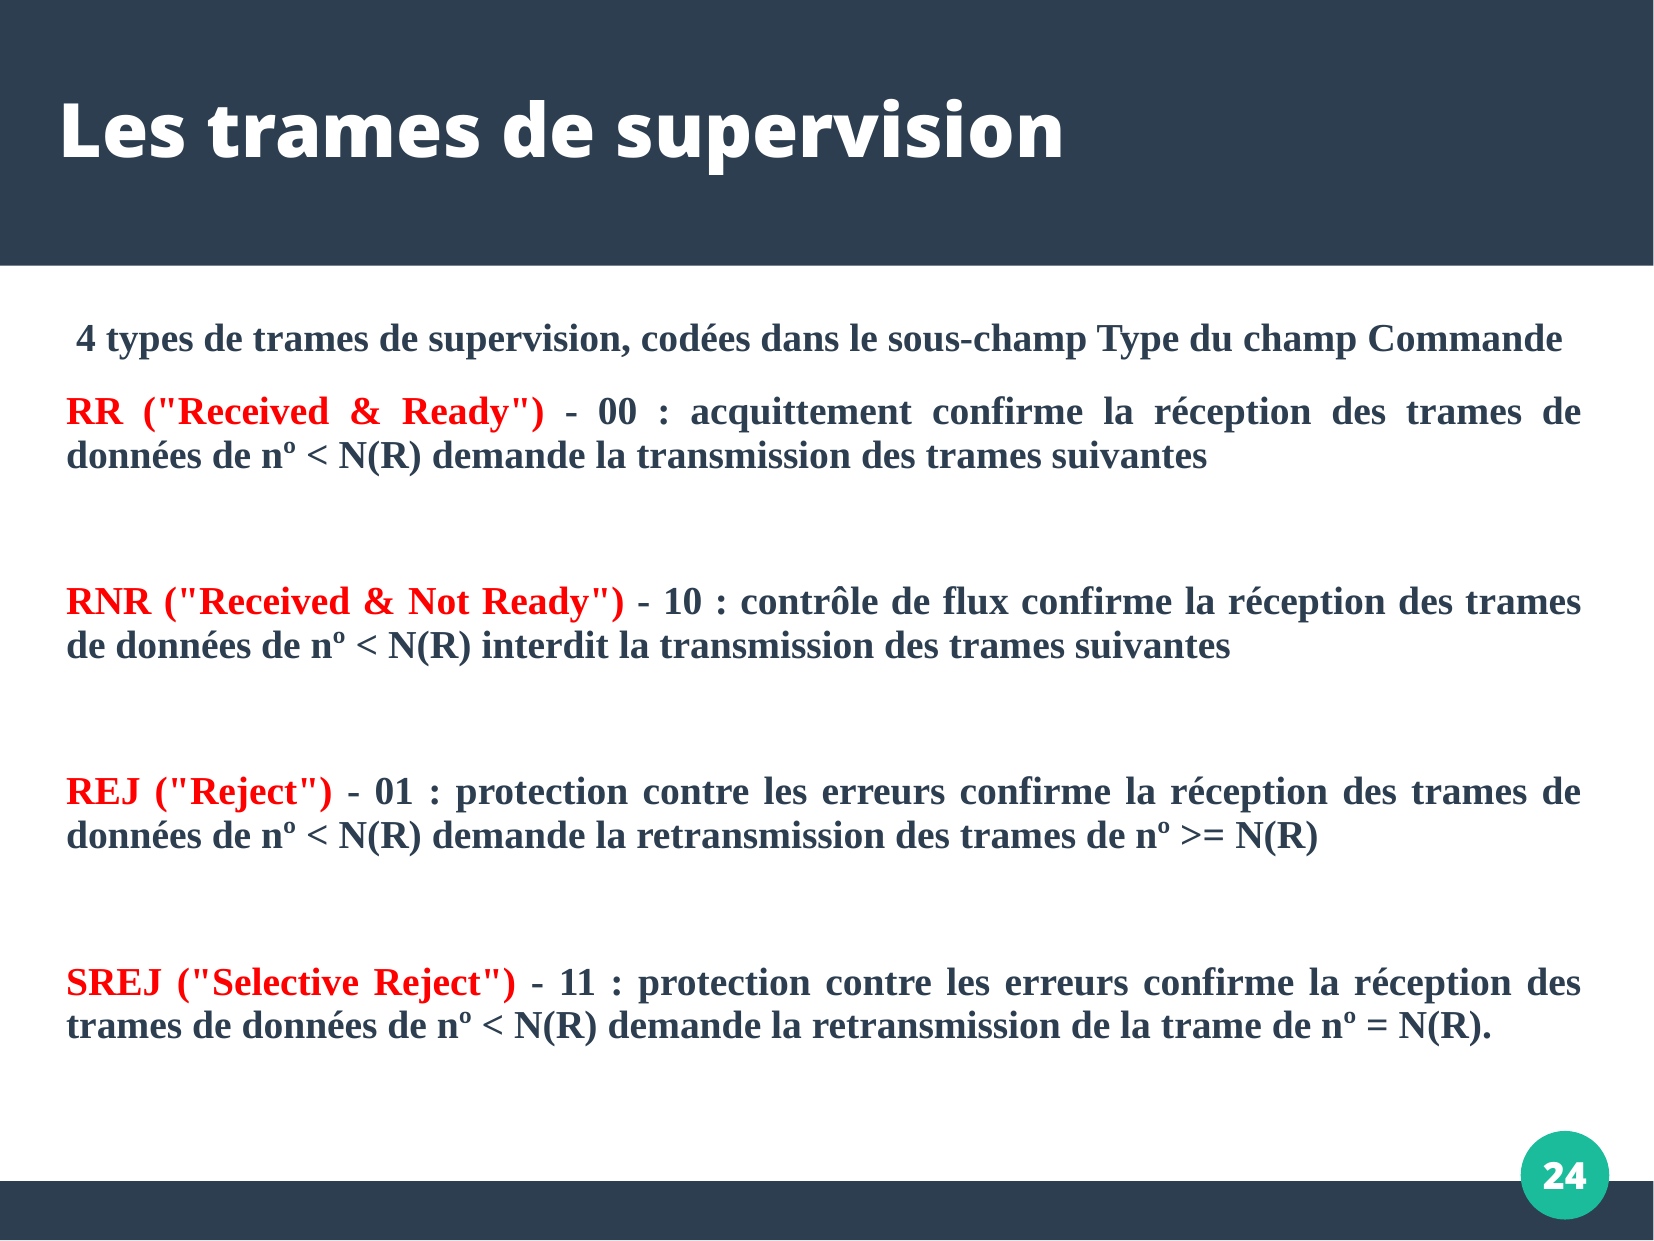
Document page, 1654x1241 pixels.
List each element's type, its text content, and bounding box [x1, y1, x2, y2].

text_box 4 types de trames de supervision, codées dans le sous-champ Type du champ Commande RR ("Received & Ready") - 00 : acquittement confirme la réception des trames de données de nº < N(R) demande la transmission des trames suivantes RNR ("Received & Not Ready") - 10 : contrôle de flux confirme la réception des trames de données de nº < N(R) interdit la transmission des trames suivantes REJ ("Reject") - 01 : protection contre les erreurs confirme la réception des trames de données de nº < N(R) demande la retransmission des trames de nº >= N(R) SREJ ("Selective Reject") - 11 : protection contre les erreurs confirme la réception des trames de données de nº < N(R) demande la retransmission de la trame de nº = N(R). [66, 316, 1583, 1048]
title Les trames de supervision [59, 49, 1595, 207]
